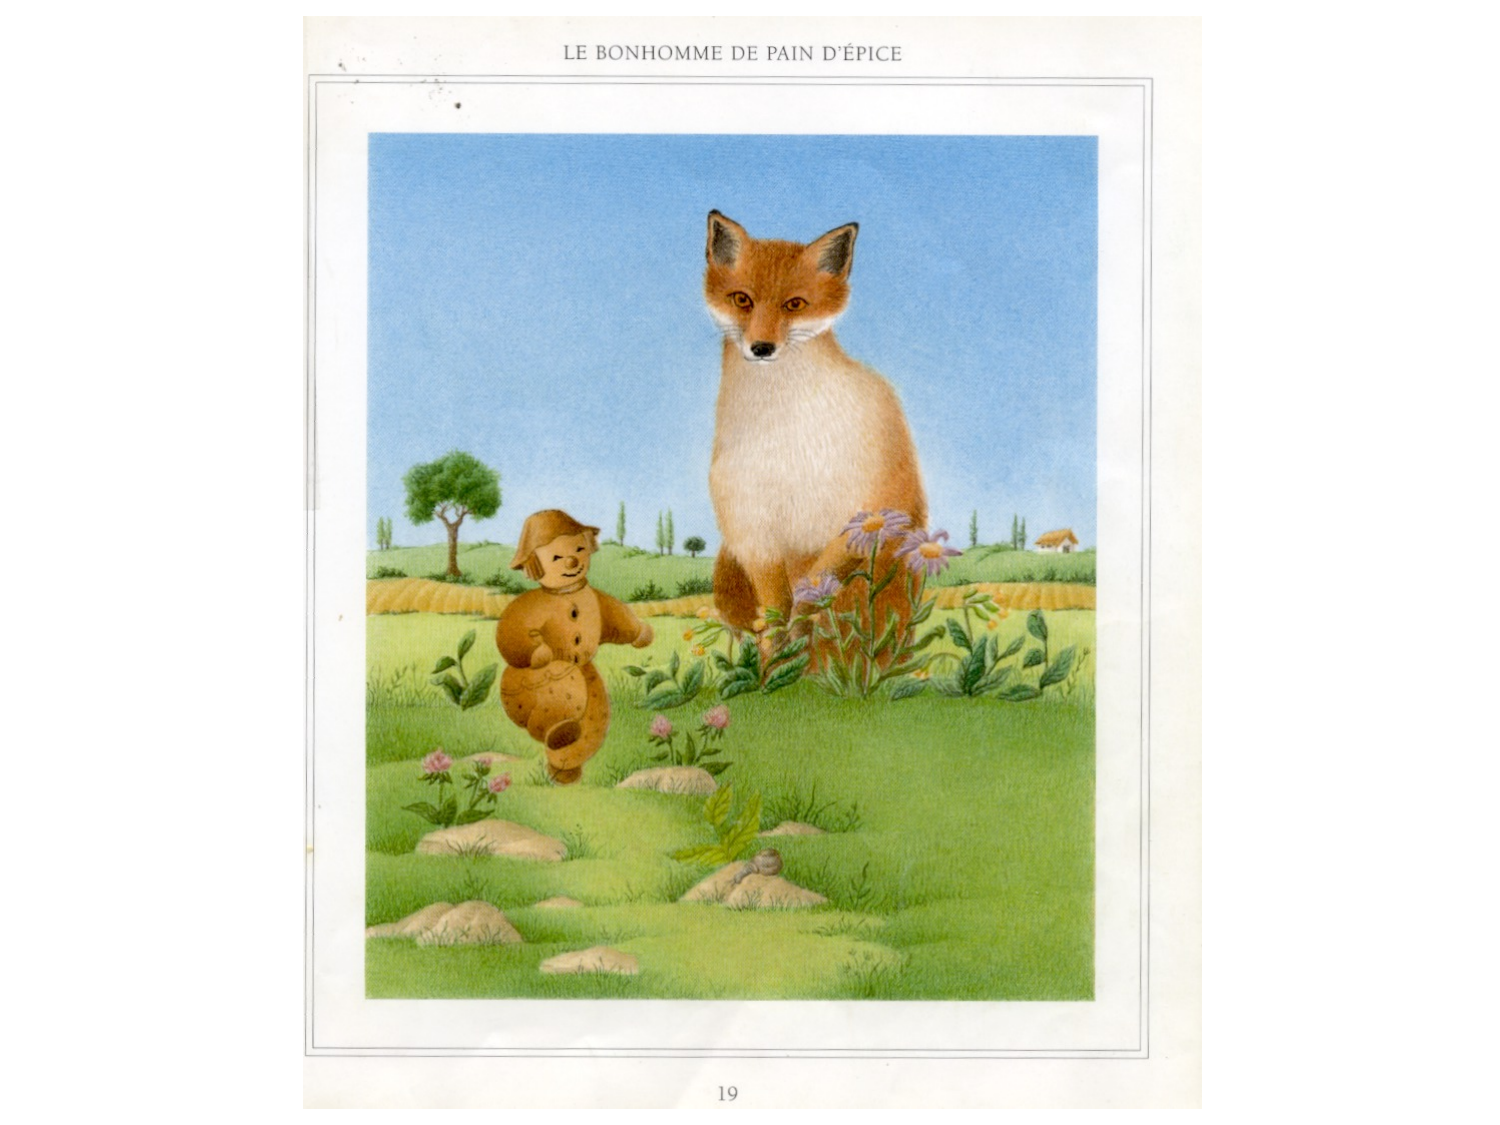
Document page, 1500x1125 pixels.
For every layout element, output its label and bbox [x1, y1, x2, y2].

picture [303, 16, 1202, 1109]
